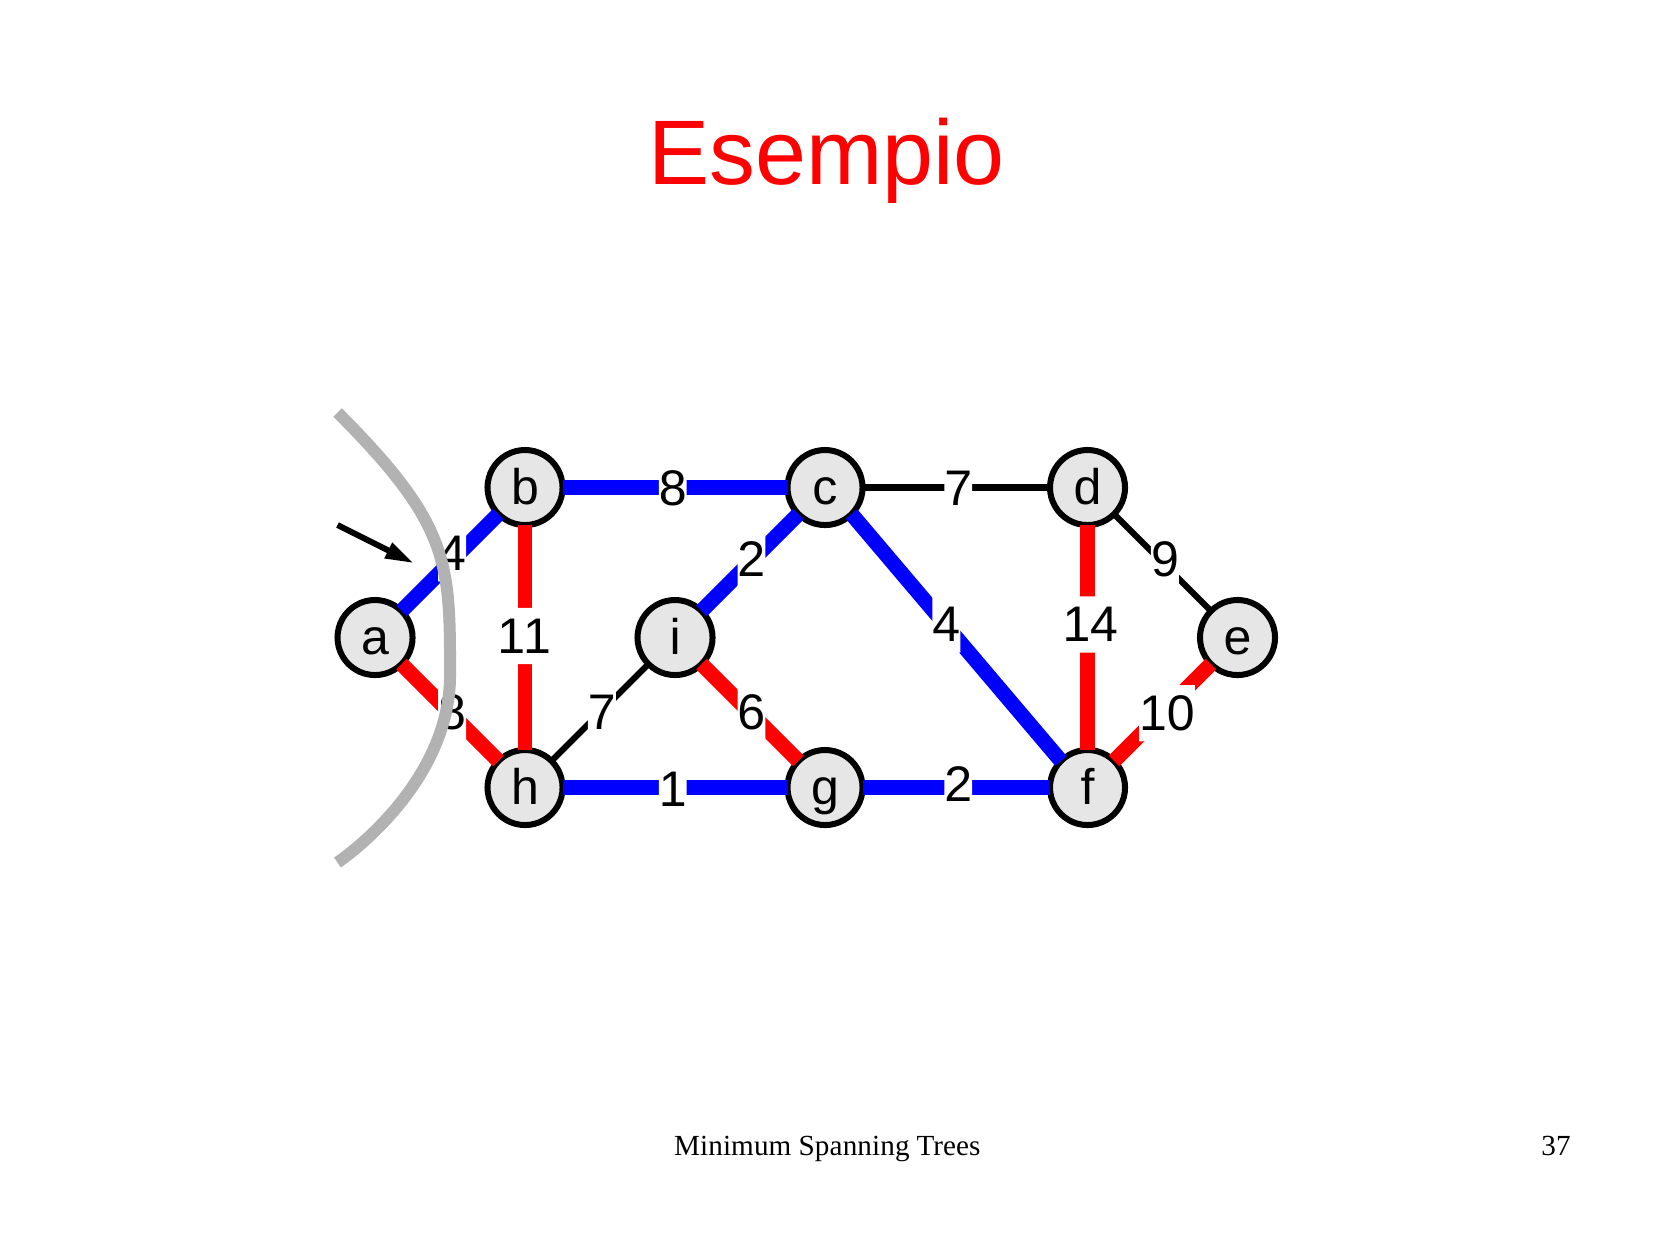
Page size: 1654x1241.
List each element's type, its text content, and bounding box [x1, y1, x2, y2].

text_box e [1200, 600, 1276, 676]
text_box i [637, 600, 713, 676]
text_box 11 [497, 607, 557, 665]
text_box 14 [1062, 596, 1119, 653]
text_box 10 [1139, 685, 1195, 742]
text_box 2 [737, 531, 766, 588]
text_box 1 [658, 761, 687, 818]
text_box f [1050, 750, 1126, 826]
text_box 4 [932, 596, 961, 653]
text_box 9 [1150, 531, 1179, 588]
text_box g [788, 750, 863, 826]
text_box 4 [438, 525, 467, 582]
text_box a [337, 600, 413, 676]
text_box 8 [658, 460, 687, 517]
text_box h [487, 750, 563, 826]
text_box 7 [944, 460, 973, 517]
text_box 6 [737, 684, 766, 742]
text_box c [788, 450, 863, 526]
text_box 7 [587, 684, 616, 742]
text_box d [1050, 450, 1126, 525]
text_box 2 [944, 756, 973, 813]
text_box b [487, 450, 563, 525]
text_box 8 [444, 684, 467, 741]
text_box 8 [438, 684, 443, 715]
title Esempio [82, 49, 1571, 257]
